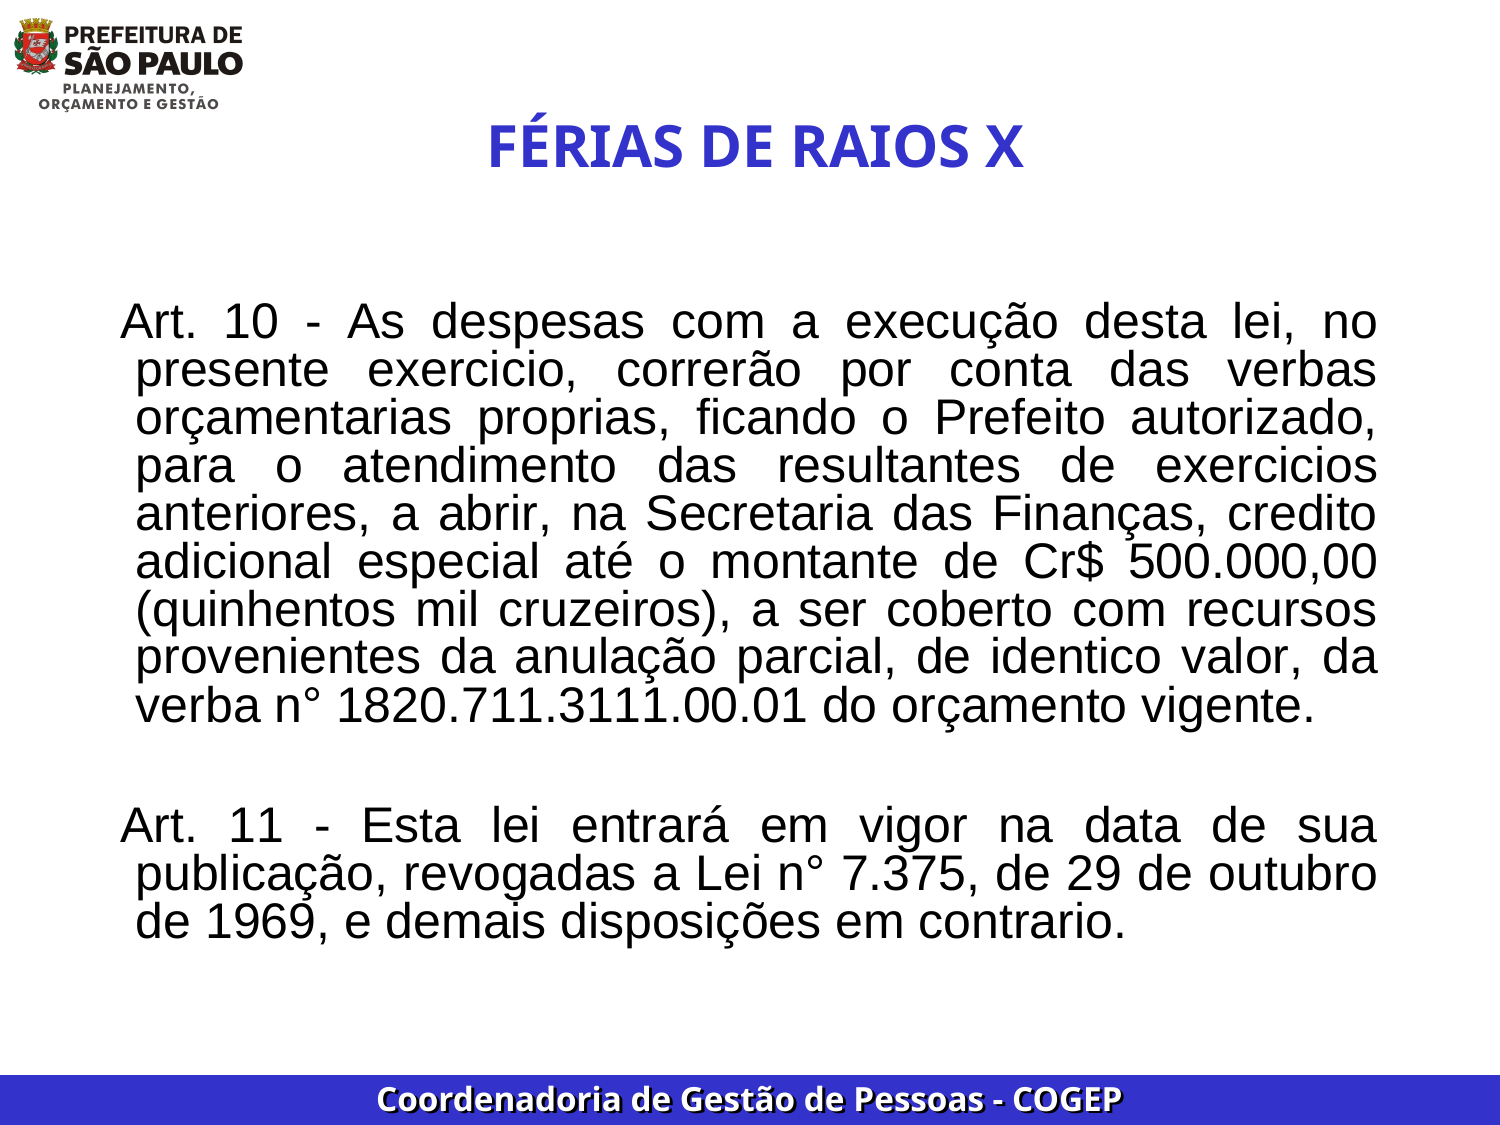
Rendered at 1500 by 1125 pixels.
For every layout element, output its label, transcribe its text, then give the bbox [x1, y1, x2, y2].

title FÉRIAS DE RAIOS X [100, 101, 1412, 187]
subtitle Art. 10 - As despesas com a execução desta lei, no presente exercicio, correrão por conta das verbas orçamentarias proprias, ficando o Prefeito autorizado, para o atendimento das resultantes de exercicios anteriores, a abrir, na Secretaria das Finanças, credito adicional especial até o montante de Cr$ 500.000,00 (quinhentos mil cruzeiros), a ser coberto com recursos provenientes da anulação parcial, de identico valor, da verba n° 1820.711.3111.00.01 do orçamento vigente. Art. 11 - Esta lei entrará em vigor na data de sua publicação, revogadas a Lei n° 7.375, de 29 de outubro de 1969, e demais disposições em contrario. [29, 220, 1436, 942]
